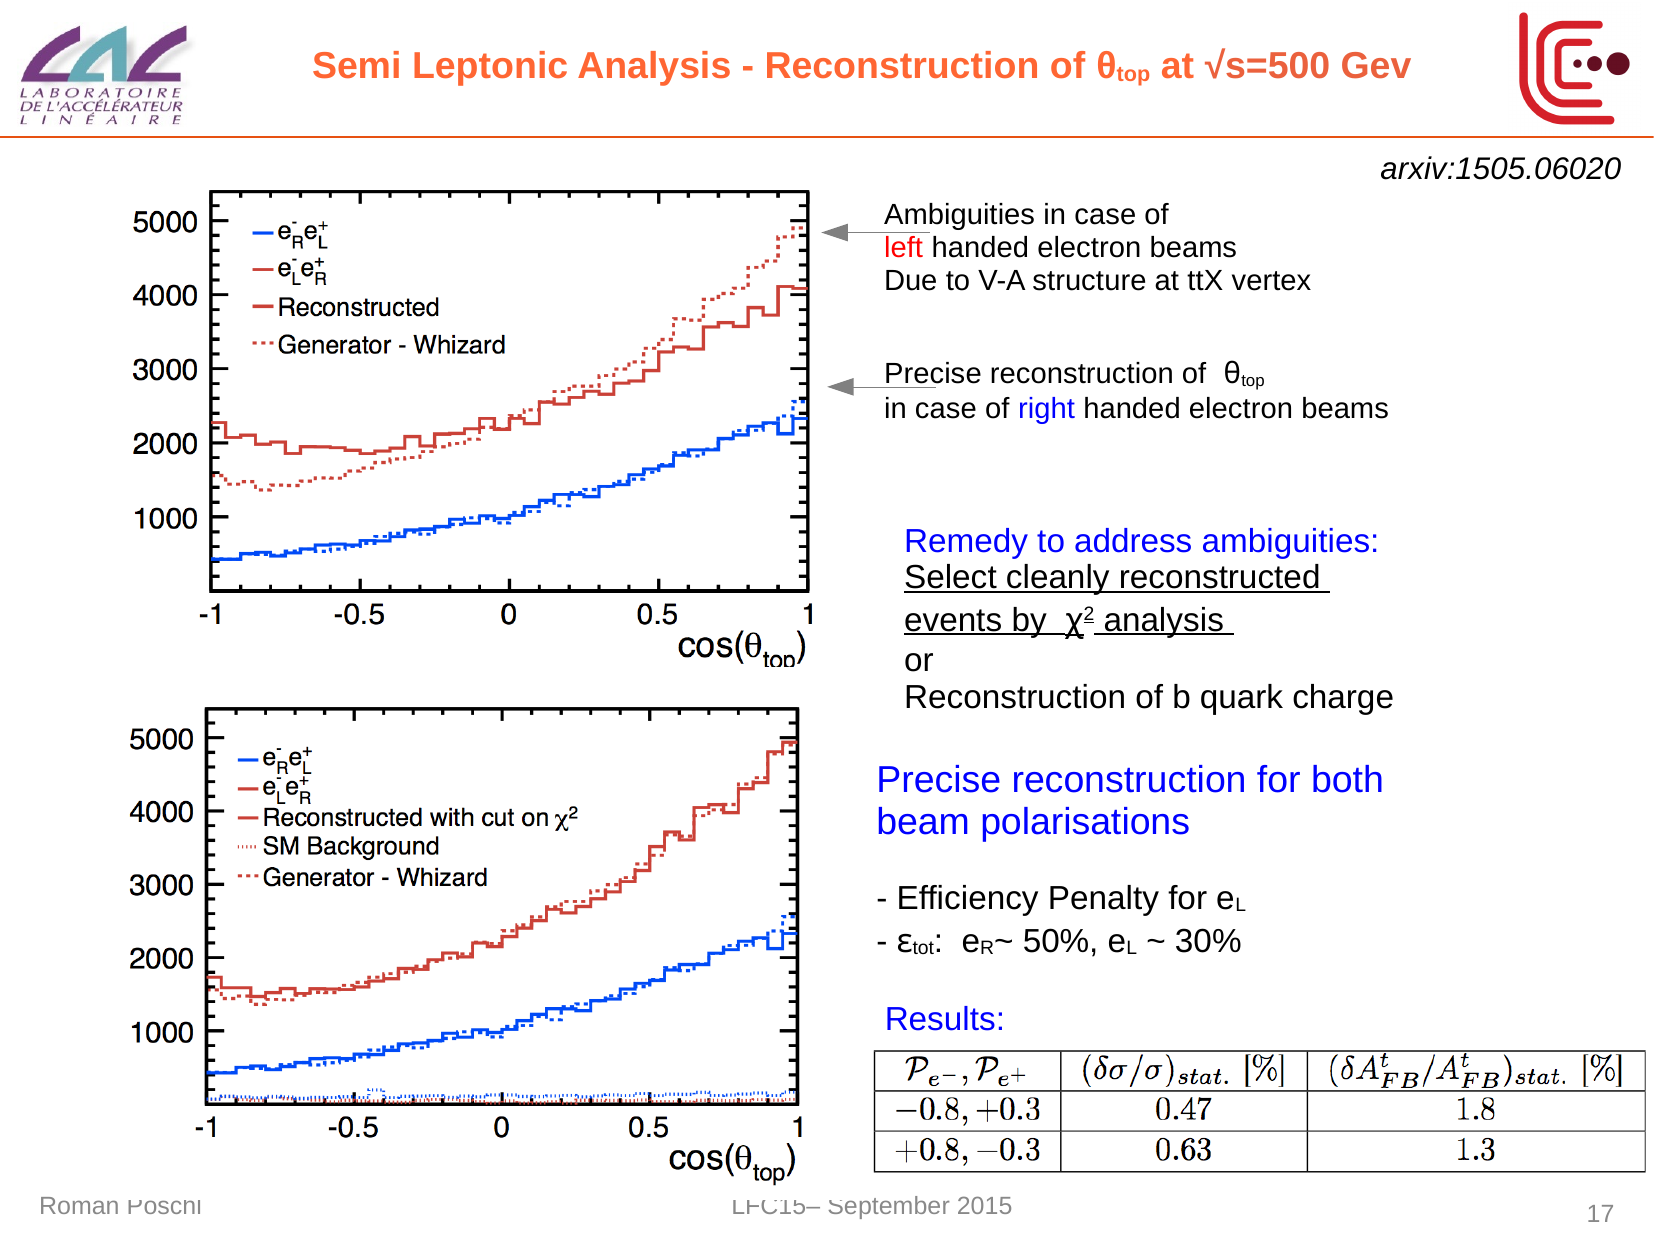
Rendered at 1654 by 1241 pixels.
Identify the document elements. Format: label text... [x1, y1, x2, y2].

text_box arxiv:1505.06020 [1365, 144, 1636, 194]
picture [1508, 2, 1641, 135]
picture [72, 149, 871, 1200]
picture [17, 22, 199, 127]
text_box Results: [870, 993, 1020, 1046]
title Semi Leptonic Analysis - Reconstruction of θtop at √s=500 Gev [128, 24, 1617, 107]
text_box Remedy to address ambiguities: Select cleanly reconstructed events by χ2 analysis or Reconstruction of b quark charge [889, 514, 1507, 718]
text_box Precise reconstruction of θtop in case of right handed electron beams [869, 344, 1454, 437]
text_box Precise reconstruction for both beam polarisations - Efficiency Penalty for eL - εtot: eR~ 50%, eL ~ 30% [861, 751, 1463, 1084]
picture [866, 1033, 1654, 1185]
text_box Ambiguities in case of left handed electron beams Due to V-A structure at ttX vertex [869, 190, 1376, 347]
